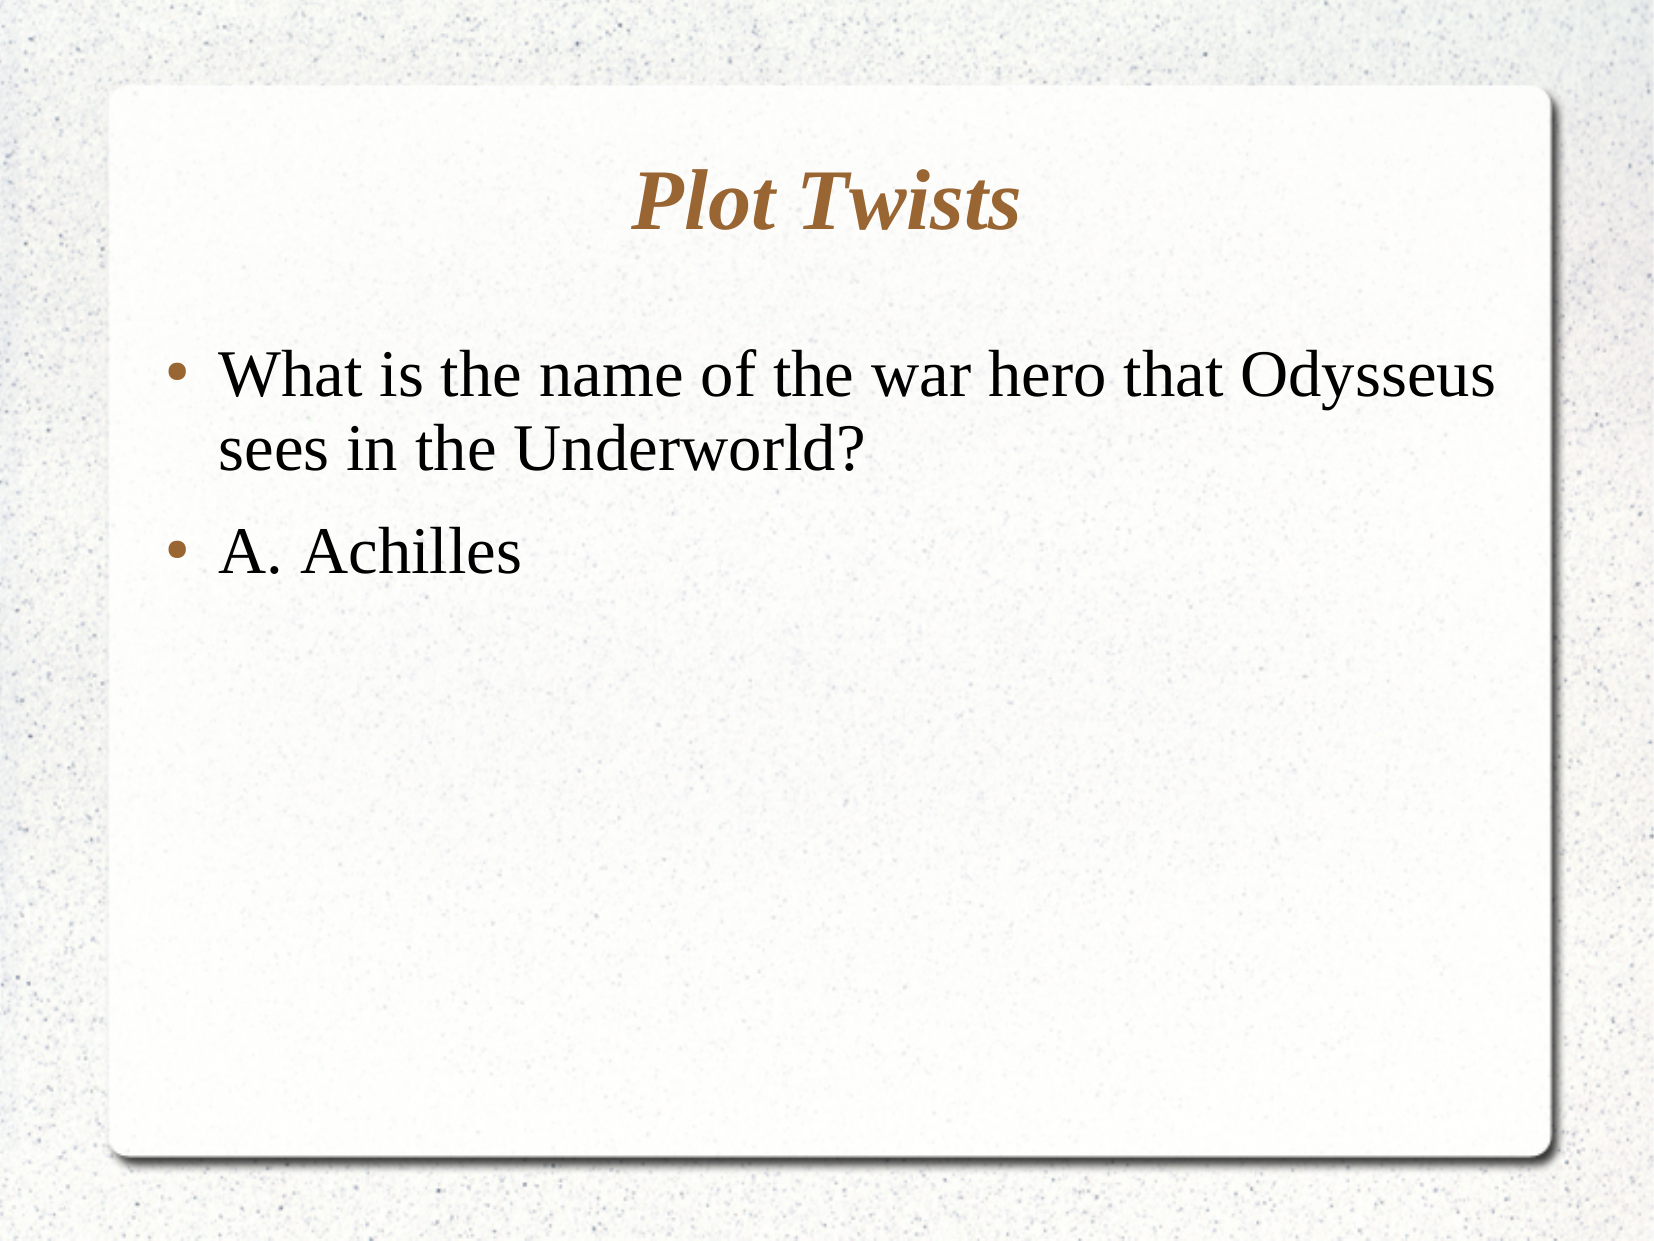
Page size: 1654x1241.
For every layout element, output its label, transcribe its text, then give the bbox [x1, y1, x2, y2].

picture [0, 0, 1654, 1241]
title Plot Twists [118, 104, 1536, 297]
list What is the name of the war hero that Odysseus sees in the Underworld? A. Achilles [147, 336, 1506, 972]
